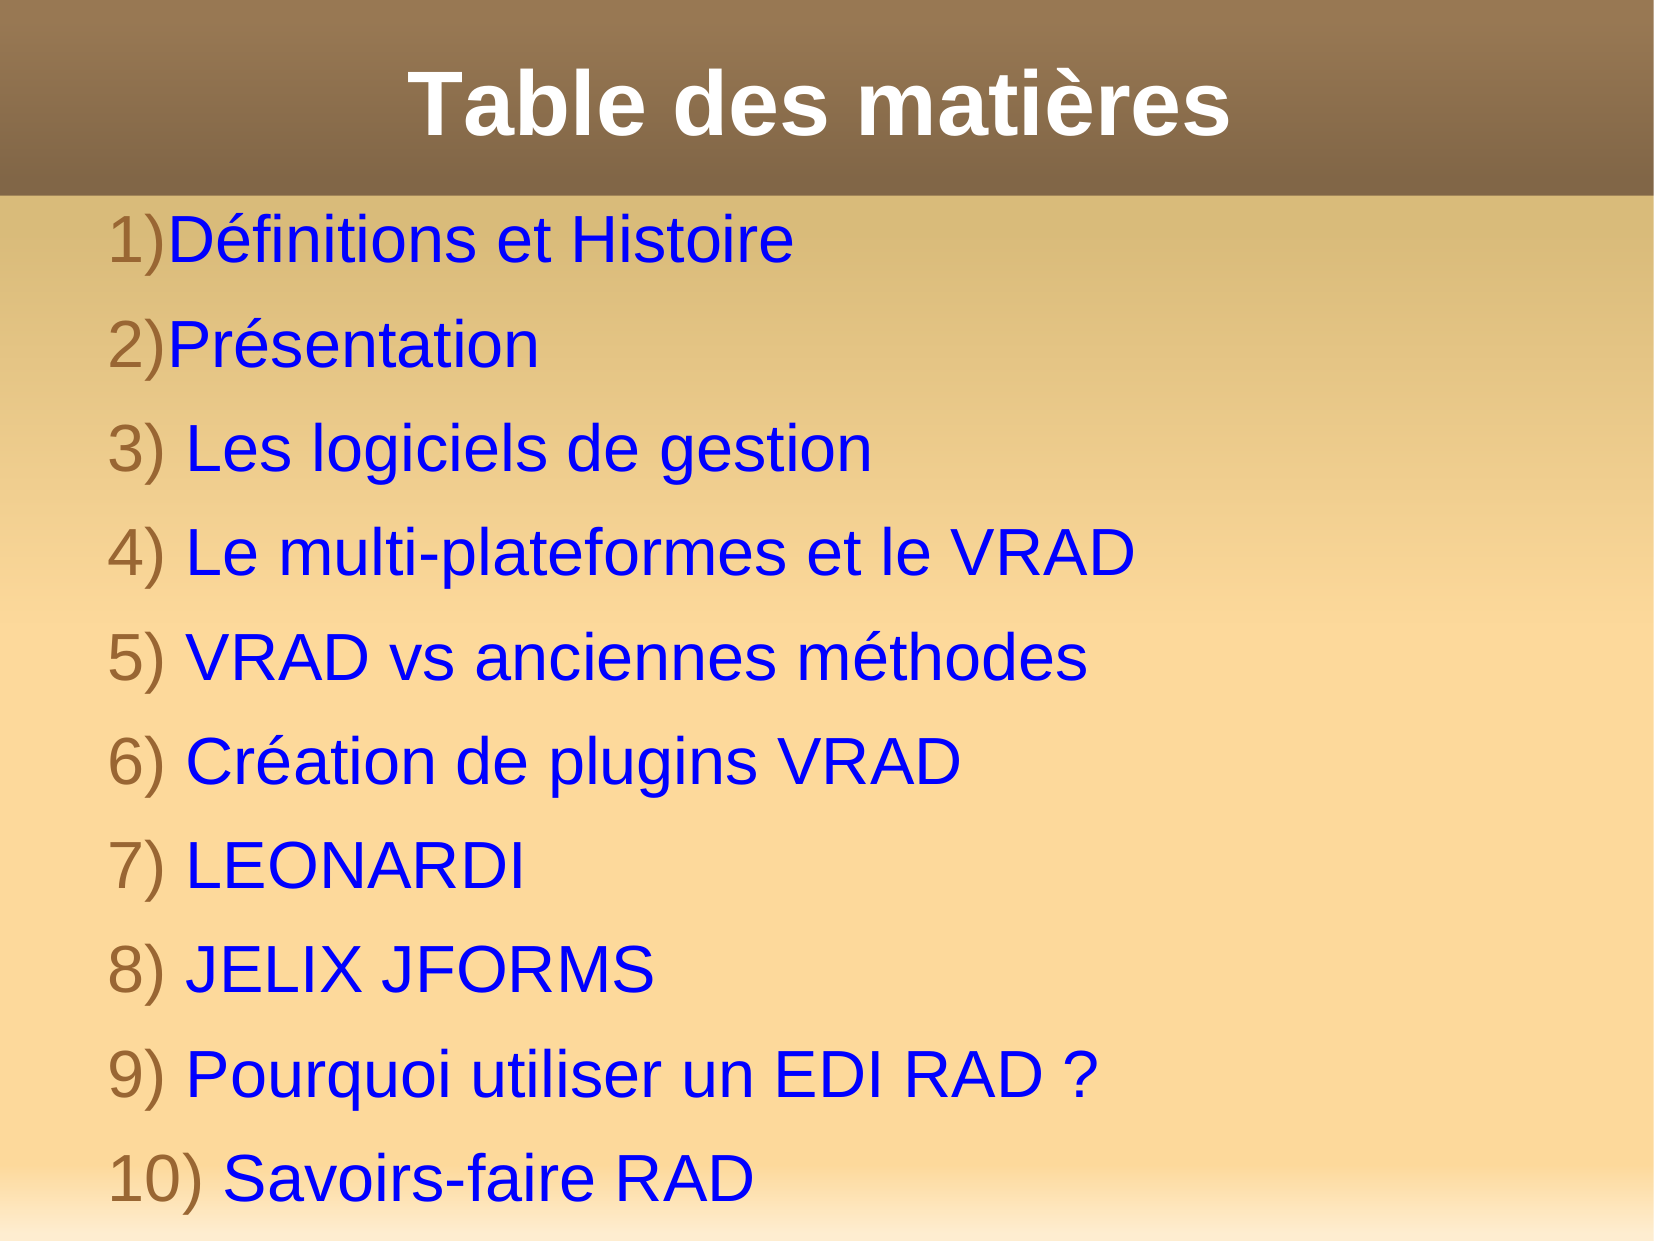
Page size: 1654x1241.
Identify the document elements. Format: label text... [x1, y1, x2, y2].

list Définitions et Histoire Présentation Les logiciels de gestion Le multi-plateformes et le VRAD VRAD vs anciennes méthodes Création de plugins VRAD LEONARDI JELIX JFORMS Pourquoi utiliser un EDI RAD ? Savoirs-faire RAD [90, 202, 1579, 1216]
title Table des matières [76, 0, 1565, 208]
picture [0, 0, 1654, 1241]
